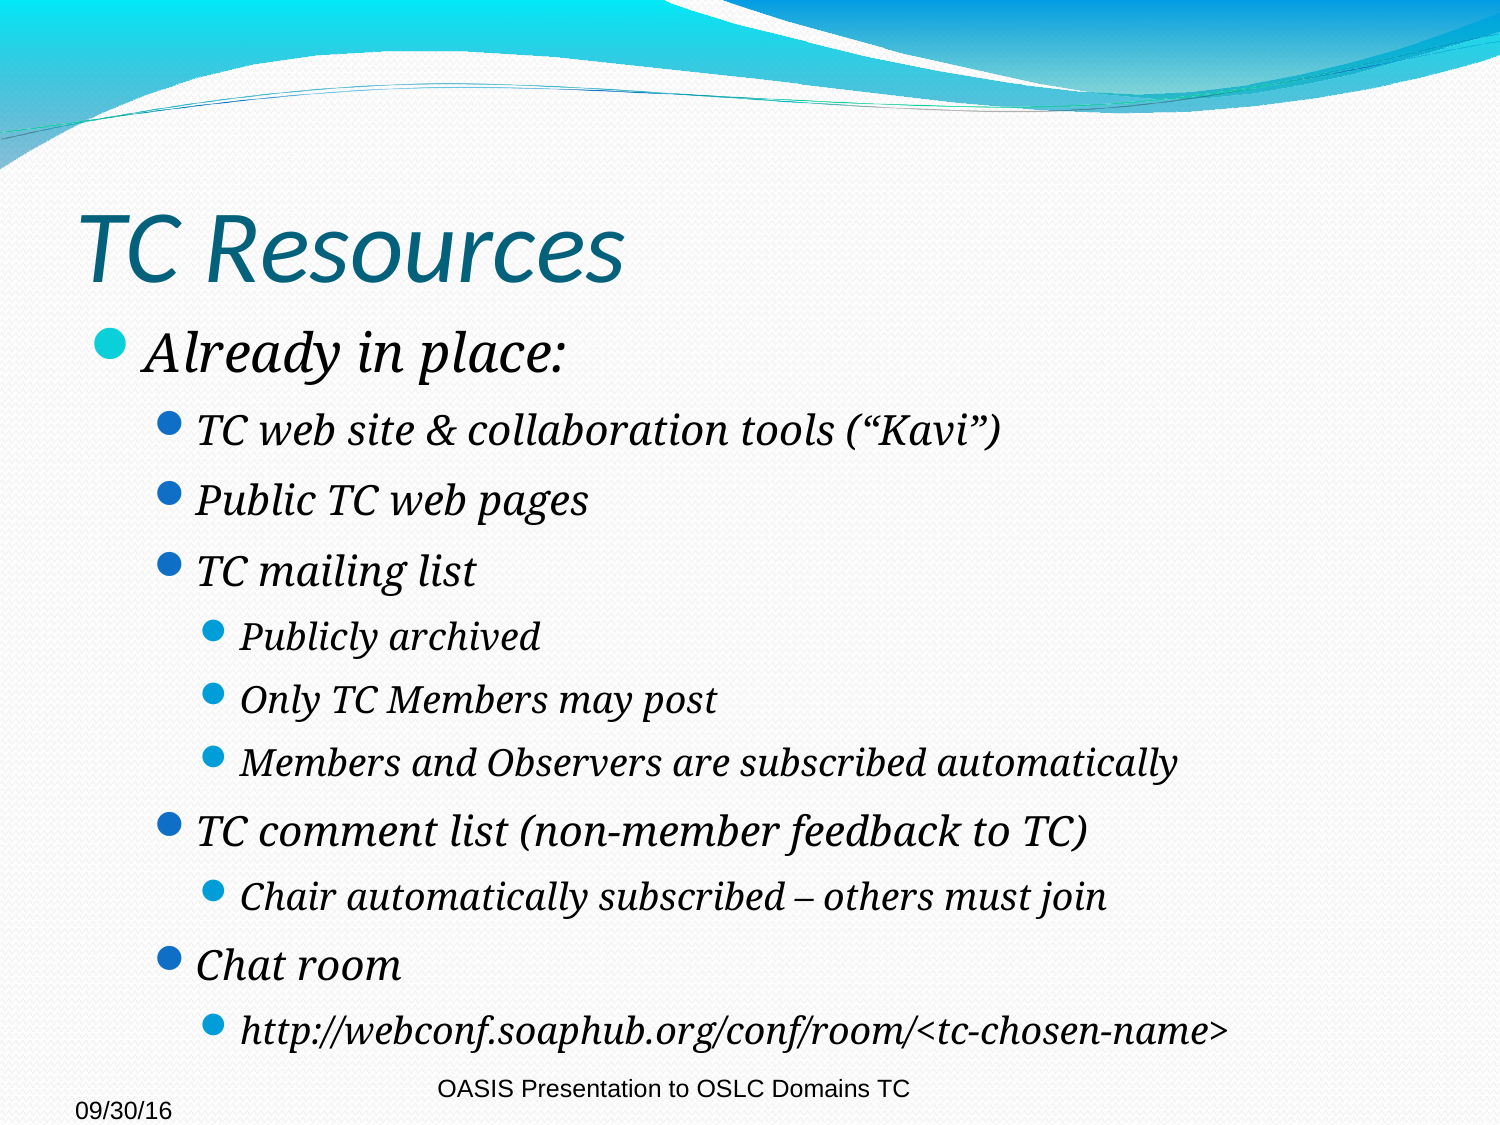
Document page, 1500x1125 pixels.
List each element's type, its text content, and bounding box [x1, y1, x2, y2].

picture [0, 0, 1500, 1125]
text_box TC Resources [75, 115, 1426, 297]
text_box Already in place: TC web site & collaboration tools (“Kavi”) Public TC web pages TC mailing list Publicly archived Only TC Members may post Members and Observers are subscribed automatically TC comment list (non-member feedback to TC) Chair automatically subscribed – others must join Chat room http://webconf.soaphub.org/conf/room/<tc-chosen-name> [74, 297, 1441, 1125]
text_box OASIS Presentation to OSLC Domains TC [437, 982, 988, 1103]
